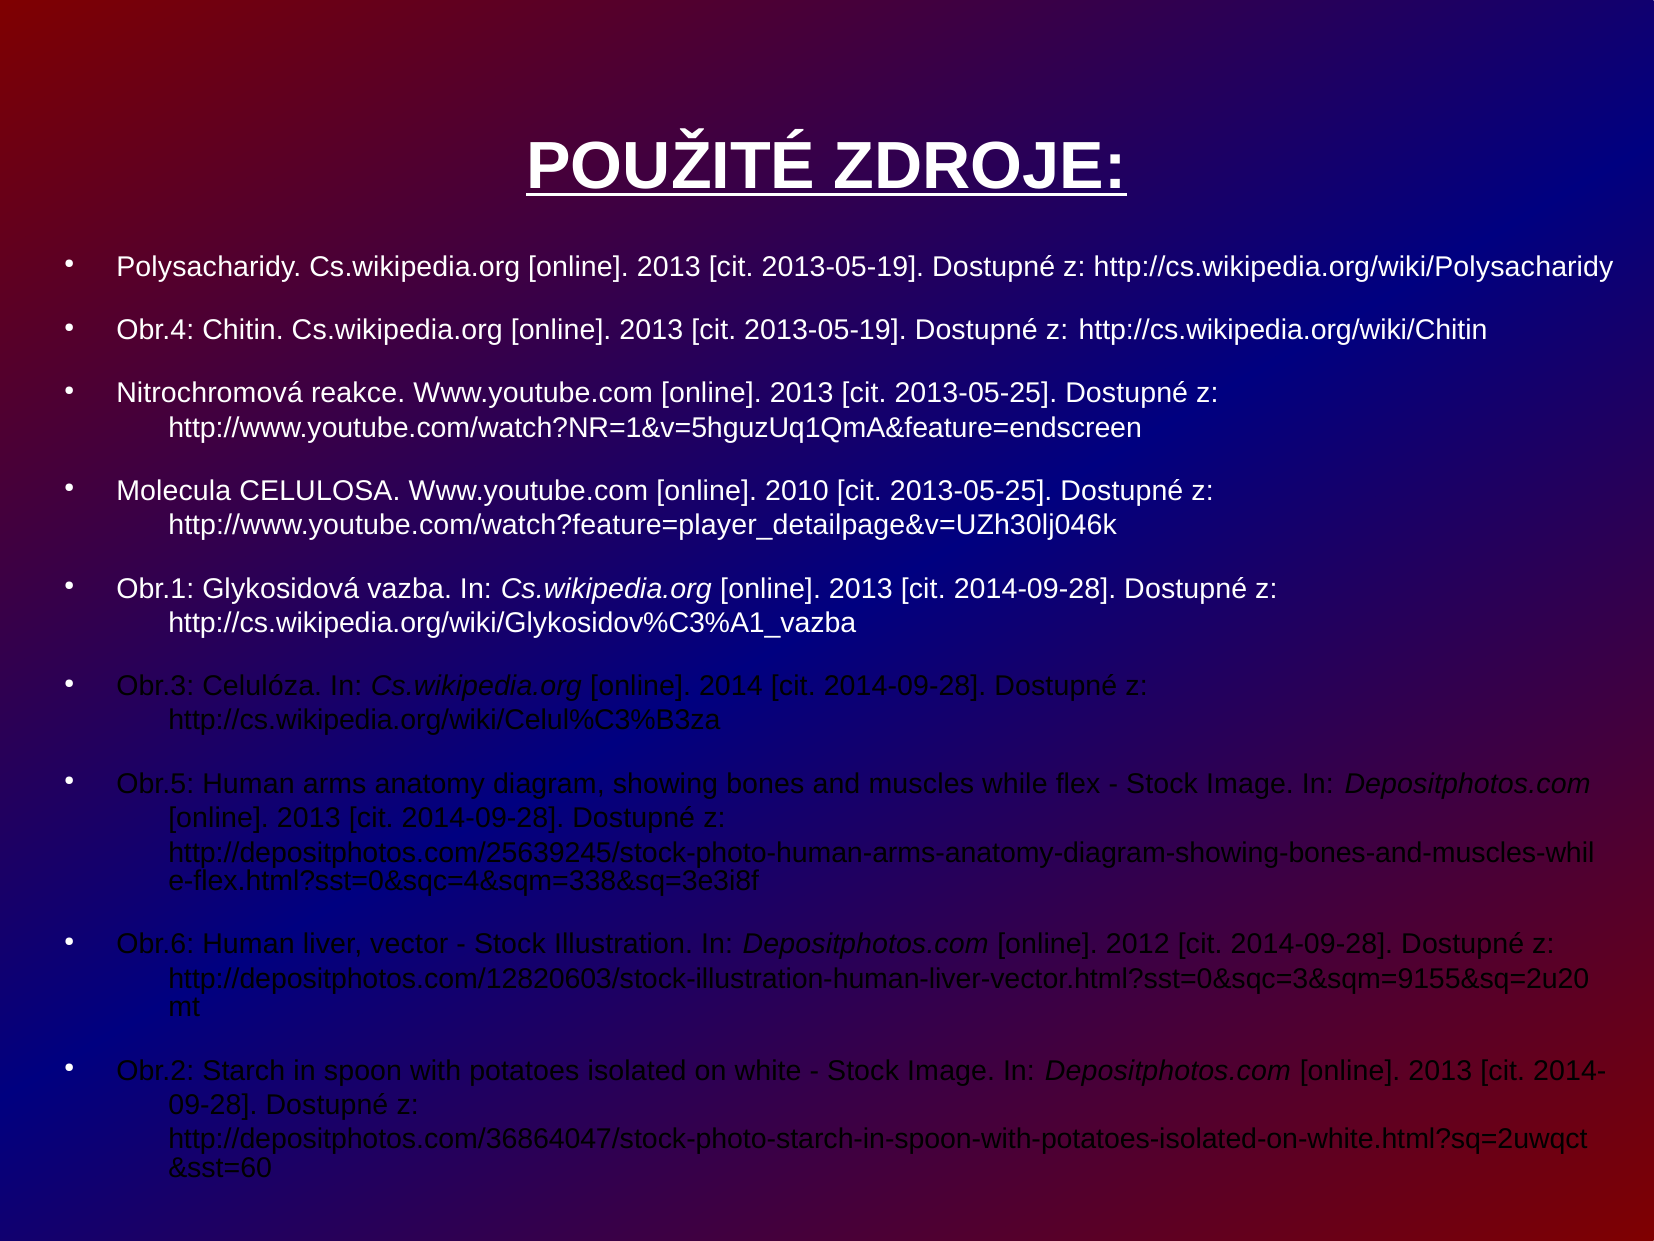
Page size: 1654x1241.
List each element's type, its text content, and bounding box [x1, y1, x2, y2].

title POUŽITÉ ZDROJE: [82, 58, 1571, 104]
list Polysacharidy. Cs.wikipedia.org [online]. 2013 [cit. 2013-05-19]. Dostupné z: http://cs.wikipedia.org/wiki/Polysacharidy Obr.4: Chitin. Cs.wikipedia.org [online]. 2013 [cit. 2013-05-19]. Dostupné z: http://cs.wikipedia.org/wiki/Chitin Nitrochromová reakce. Www.youtube.com [online]. 2013 [cit. 2013-05-25]. Dostupné z: http://www.youtube.com/watch?NR=1&v=5hguzUq1QmA&feature=endscreen Molecula CELULOSA. Www.youtube.com [online]. 2010 [cit. 2013-05-25]. Dostupné z: http://www.youtube.com/watch?feature=player_detailpage&v=UZh30lj046k Obr.1: Glykosidová vazba. In: Cs.wikipedia.org [online]. 2013 [cit. 2014-09-28]. Dostupné z: http://cs.wikipedia.org/wiki/Glykosidov%C3%A1_vazba Obr.3: Celulóza. In: Cs.wikipedia.org [online]. 2014 [cit. 2014-09-28]. Dostupné z: http://cs.wikipedia.org/wiki/Celul%C3%B3za Obr.5: Human arms anatomy diagram, showing bones and muscles while flex - Stock Image. In: Depositphotos.com [online]. 2013 [cit. 2014-09-28]. Dostupné z: http://depositphotos.com/25639245/stock-photo-human-arms-anatomy-diagram-showing-bones-and-muscles-while-flex.html?sst=0&sqc=4&sqm=338&sq=3e3i8f Obr.6: Human liver, vector - Stock Illustration. In: Depositphotos.com [online]. 2012 [cit. 2014-09-28]. Dostupné z: http://depositphotos.com/12820603/stock-illustration-human-liver-vector.html?sst=0&sqc=3&sqm=9155&sq=2u20mt Obr.2: Starch in spoon with potatoes isolated on white - Stock Image. In: Depositphotos.com [online]. 2013 [cit. 2014-09-28]. Dostupné z: http://depositphotos.com/36864047/stock-photo-starch-in-spoon-with-potatoes-isolated-on-white.html?sq=2uwqct&sst=60 [29, 104, 1625, 1136]
